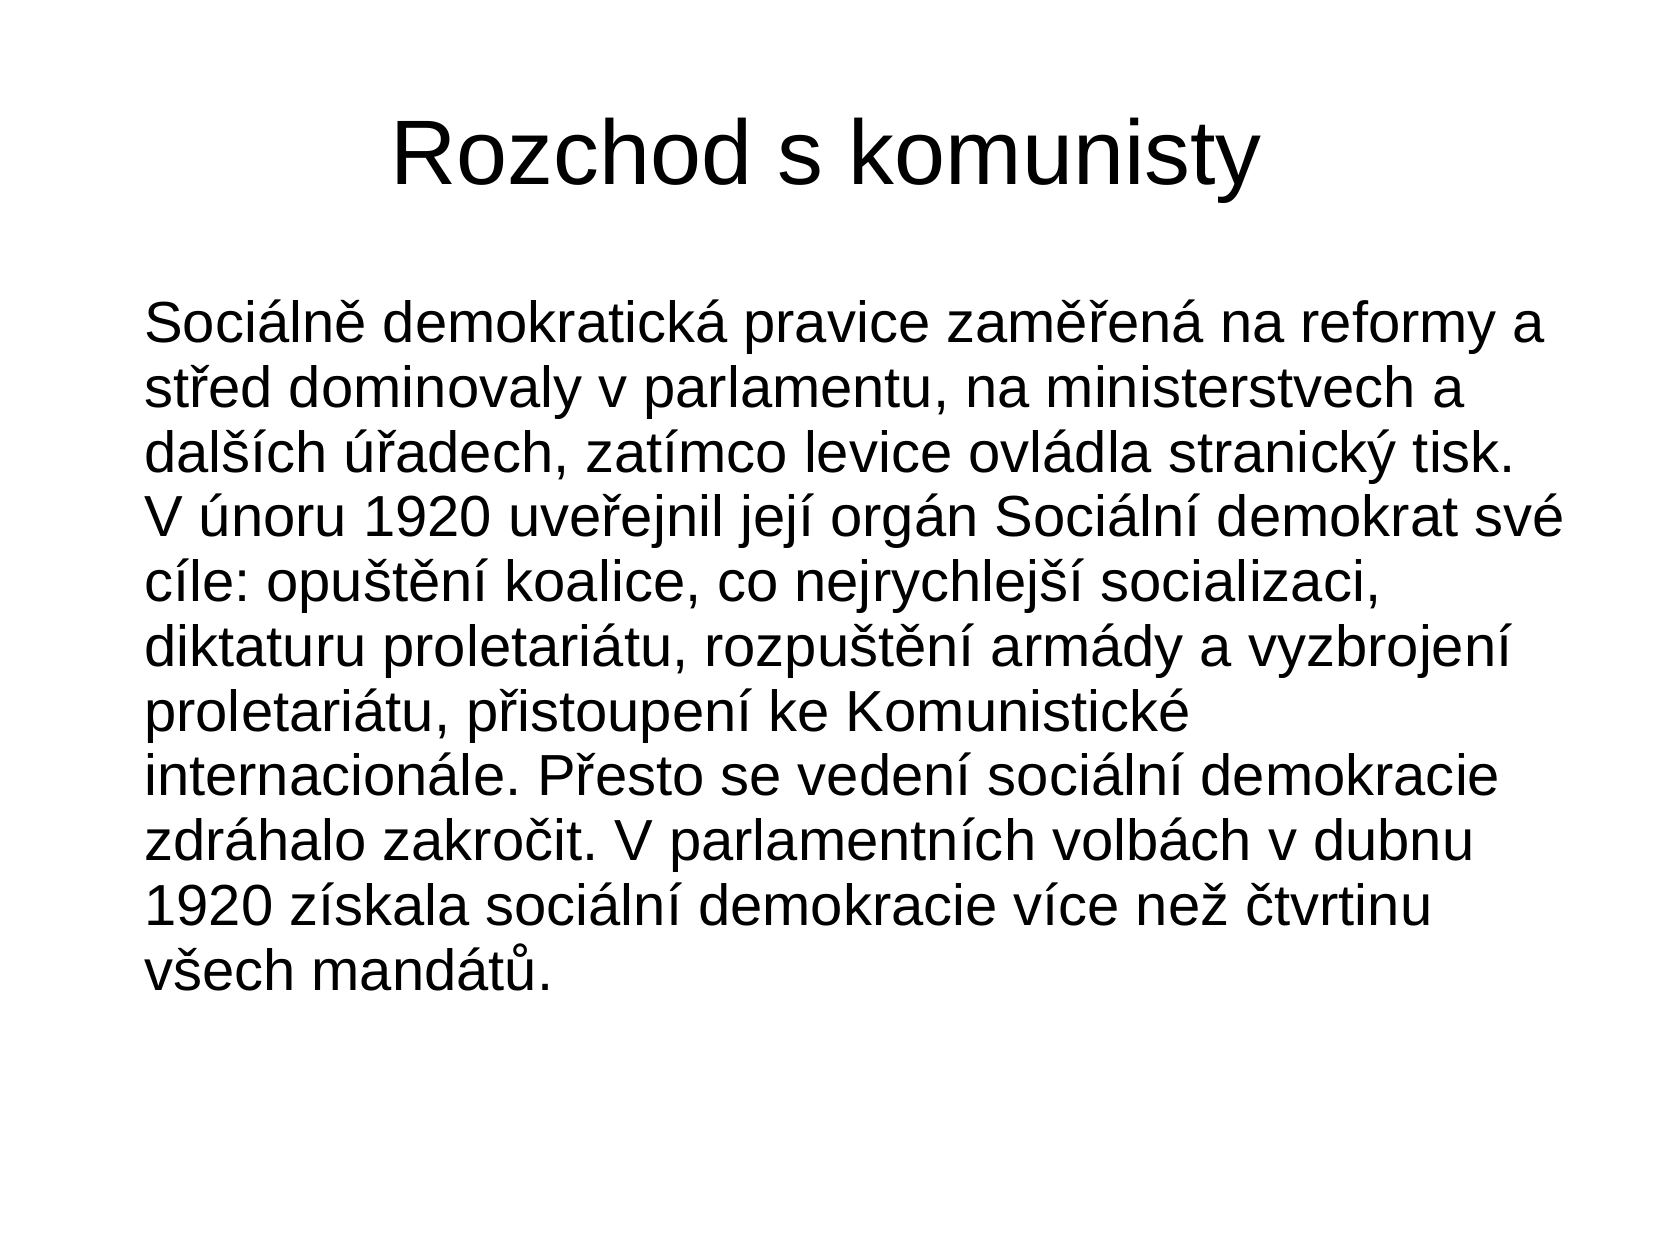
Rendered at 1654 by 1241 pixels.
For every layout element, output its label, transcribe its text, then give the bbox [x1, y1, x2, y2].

list Sociálně demokratická pravice zaměřená na reformy a střed dominovaly v parlamentu, na ministerstvech a dalších úřadech, zatímco levice ovládla stranický tisk. V únoru 1920 uveřejnil její orgán Sociální demokrat své cíle: opuštění koalice, co nejrychlejší socializaci, diktaturu proletariátu, rozpuštění armády a vyzbrojení proletariátu, přistoupení ke Komunistické internacionále. Přesto se vedení sociální demokracie zdráhalo zakročit. V parlamentních volbách v dubnu 1920 získala sociální demokracie více než čtvrtinu všech mandátů. [82, 290, 1571, 1010]
title Rozchod s komunisty [82, 49, 1571, 257]
